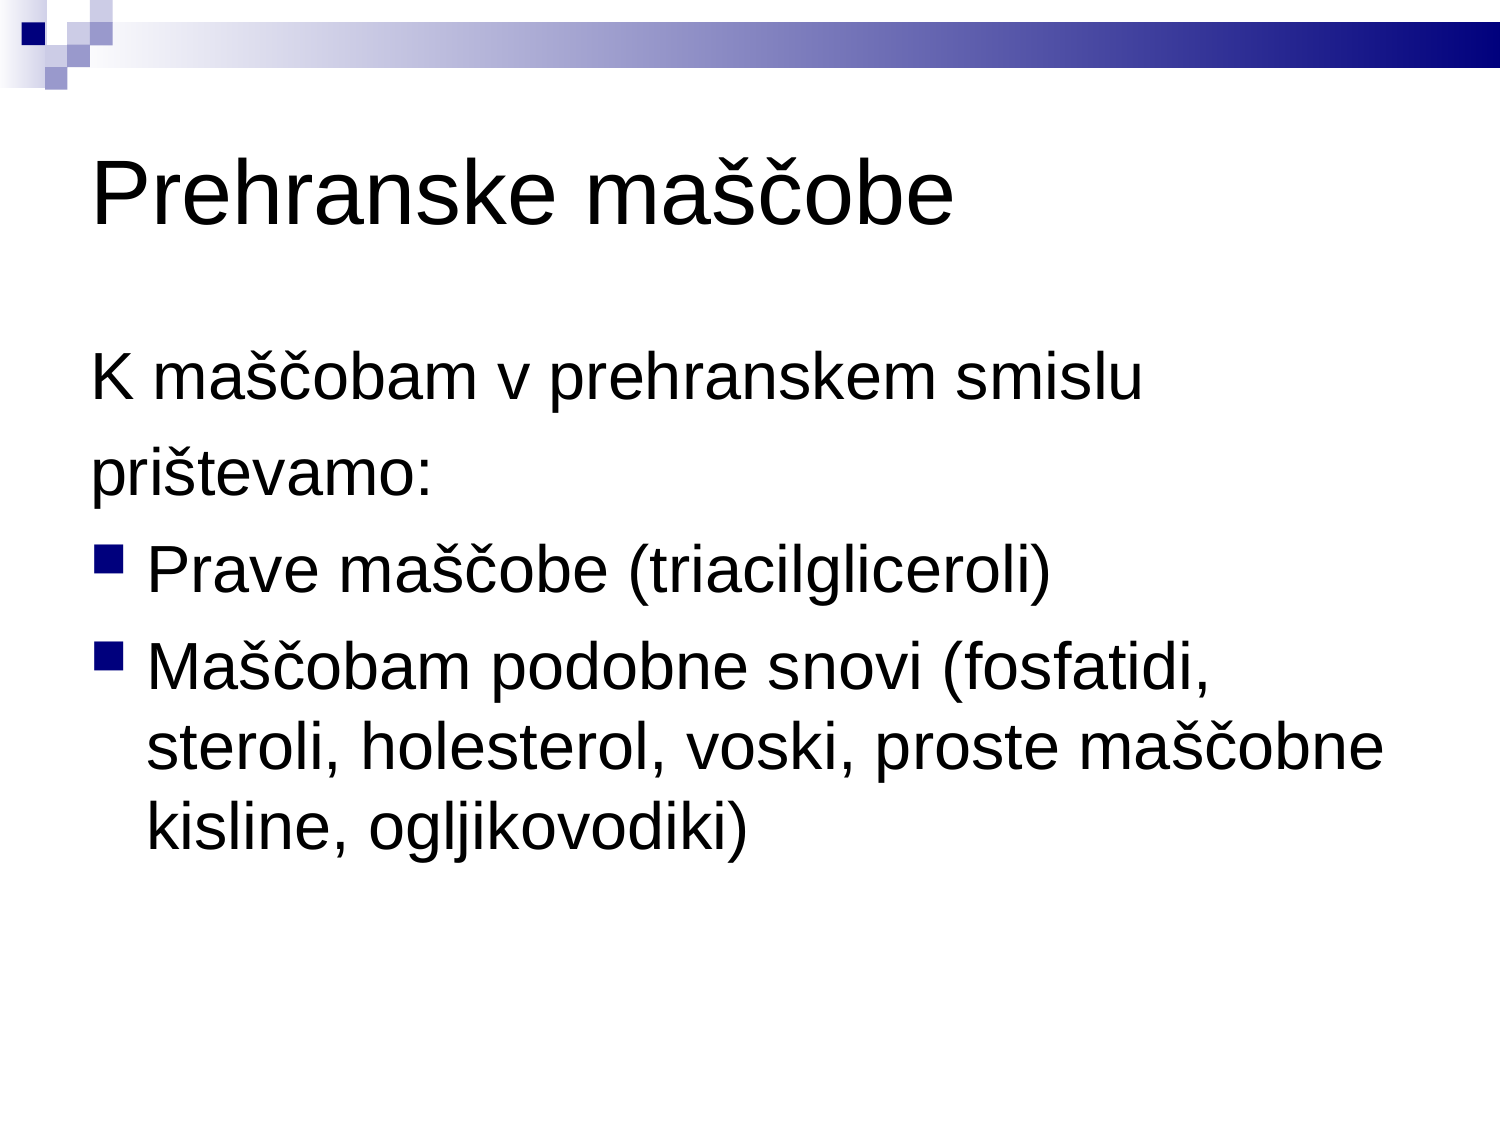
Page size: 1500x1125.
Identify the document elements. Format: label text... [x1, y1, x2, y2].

list K maščobam v prehranskem smislu prištevamo: Prave maščobe (triacilgliceroli) Maščobam podobne snovi (fosfatidi, steroli, holesterol, voski, proste maščobne kisline, ogljikovodiki) [75, 324, 1426, 967]
title Prehranske maščobe [75, 75, 1426, 301]
